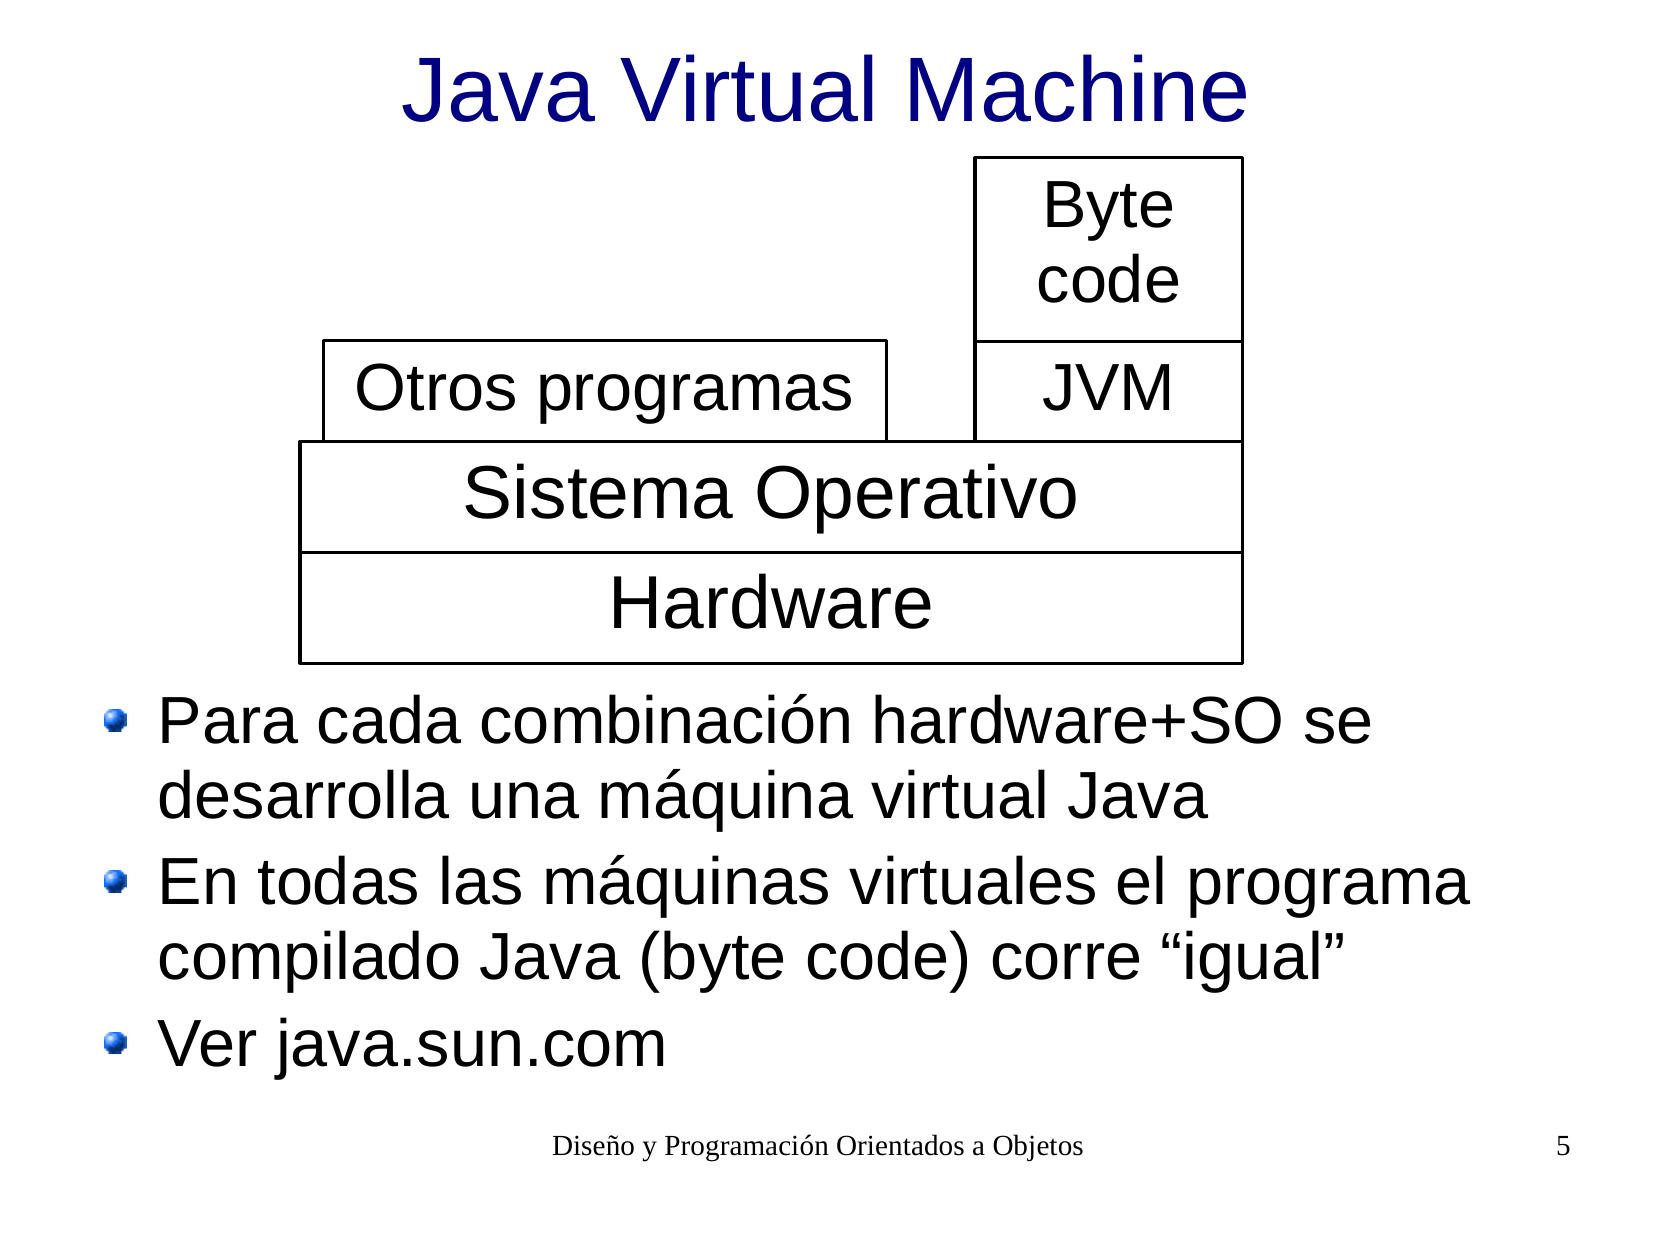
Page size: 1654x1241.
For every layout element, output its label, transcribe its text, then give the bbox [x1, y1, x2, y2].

text_box Sistema Operativo [300, 441, 1243, 553]
title Java Virtual Machine [82, 32, 1571, 147]
text_box JVM [975, 343, 1243, 442]
text_box Otros programas [323, 340, 887, 442]
text_box Hardware [300, 554, 1243, 664]
list Para cada combinación hardware+SO se desarrolla una máquina virtual Java En todas las máquinas virtuales el programa compilado Java (byte code) corre “igual” Ver java.sun.com [86, 682, 1576, 1133]
text_box Byte code [975, 157, 1243, 342]
